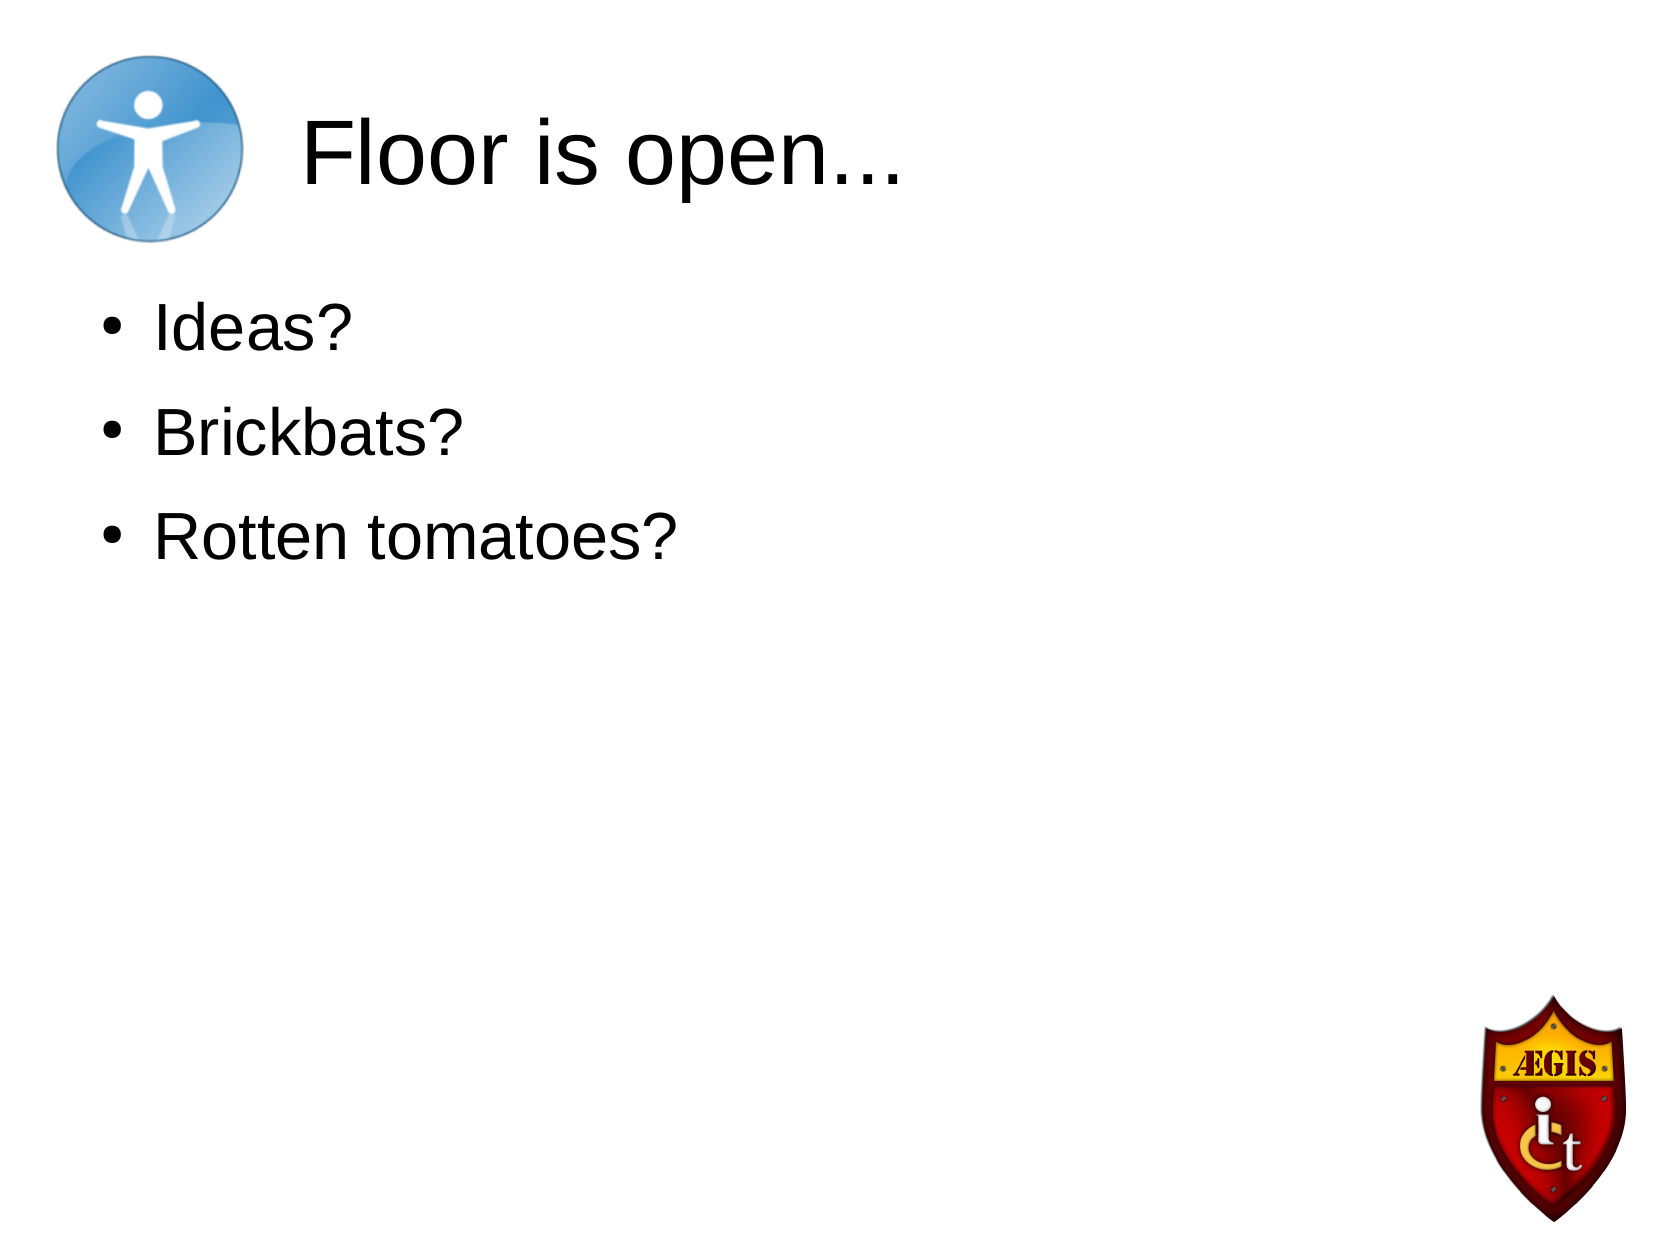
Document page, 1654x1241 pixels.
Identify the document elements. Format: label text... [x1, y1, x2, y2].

picture [56, 55, 244, 243]
list Ideas? Brickbats? Rotten tomatoes? [82, 290, 1571, 1094]
title Floor is open... [300, 56, 1571, 250]
picture [1425, 974, 1654, 1238]
